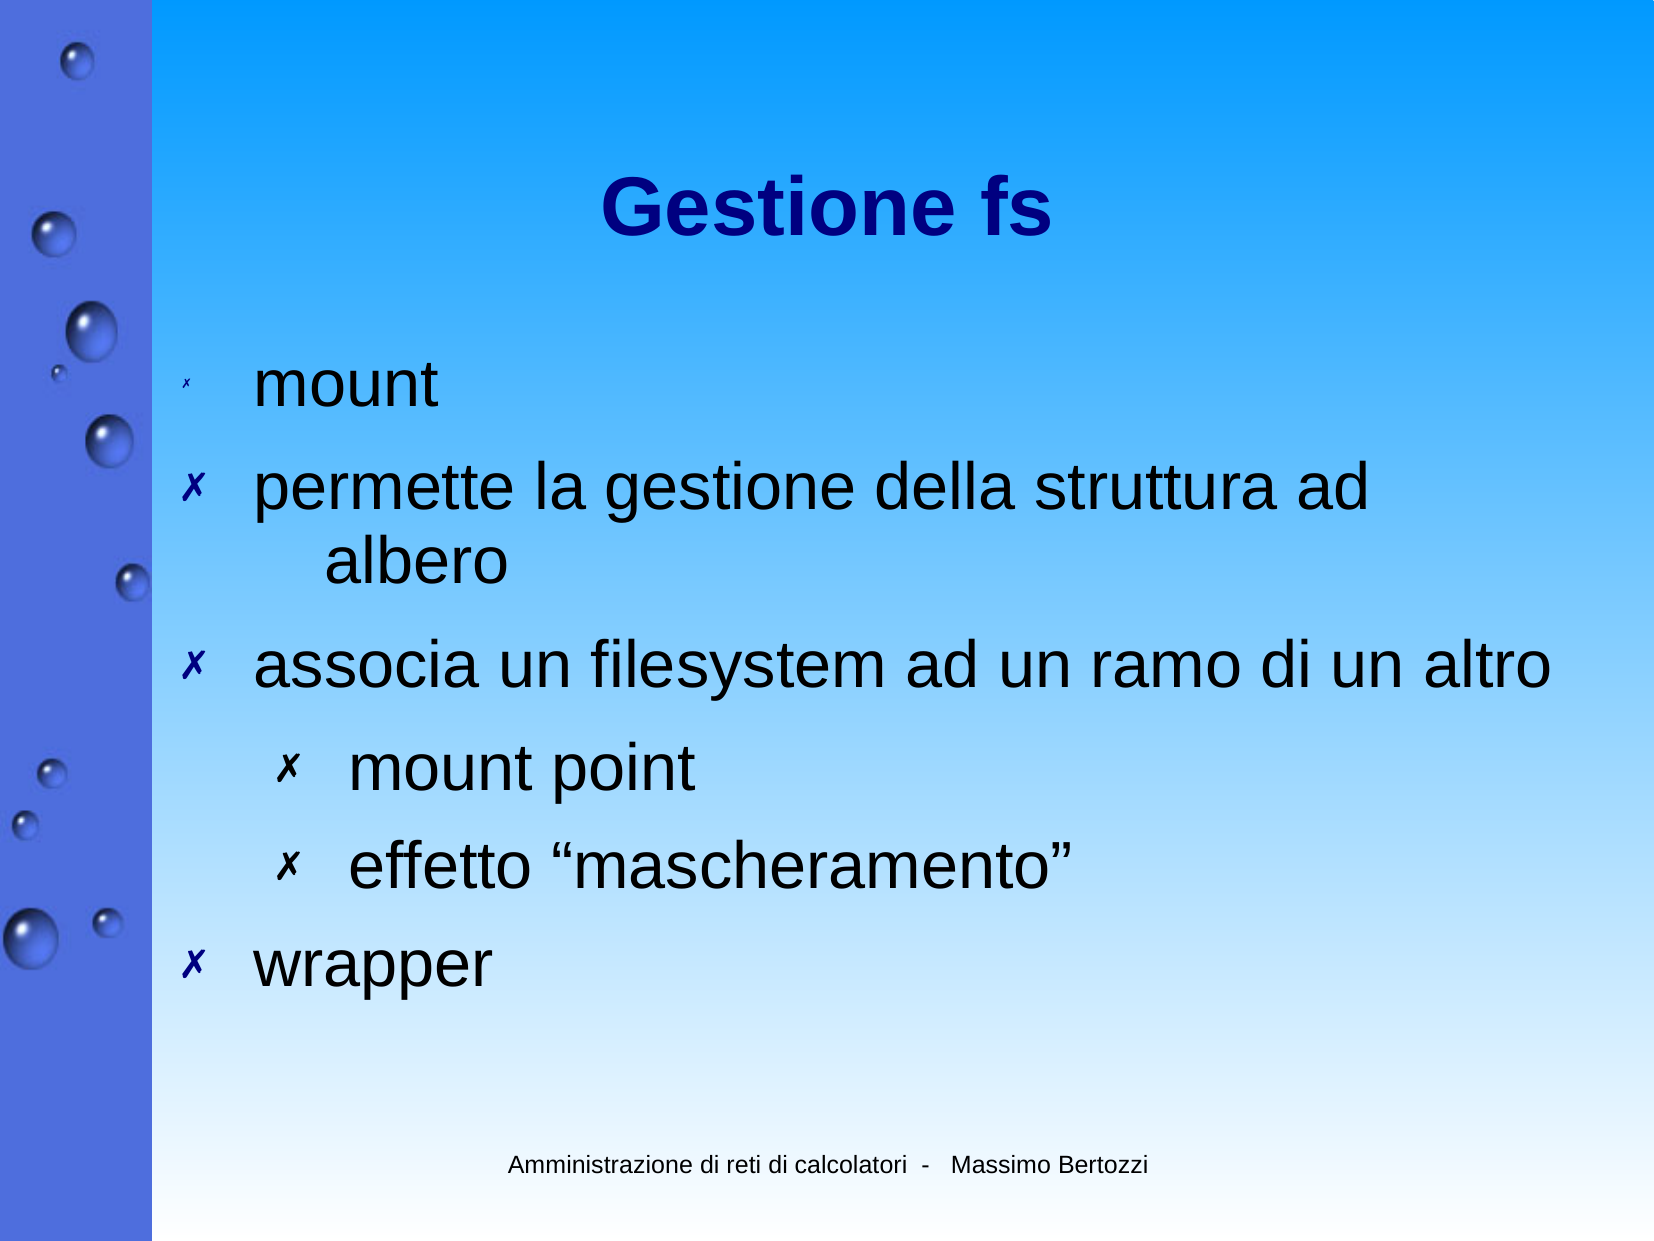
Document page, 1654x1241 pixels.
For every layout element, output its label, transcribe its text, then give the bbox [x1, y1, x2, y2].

list mount permette la gestione della struttura ad albero associa un filesystem ad un ramo di un altro mount point effetto “mascheramento” wrapper [159, 346, 1572, 1128]
picture [0, 0, 152, 1241]
title Gestione fs [121, 102, 1534, 311]
